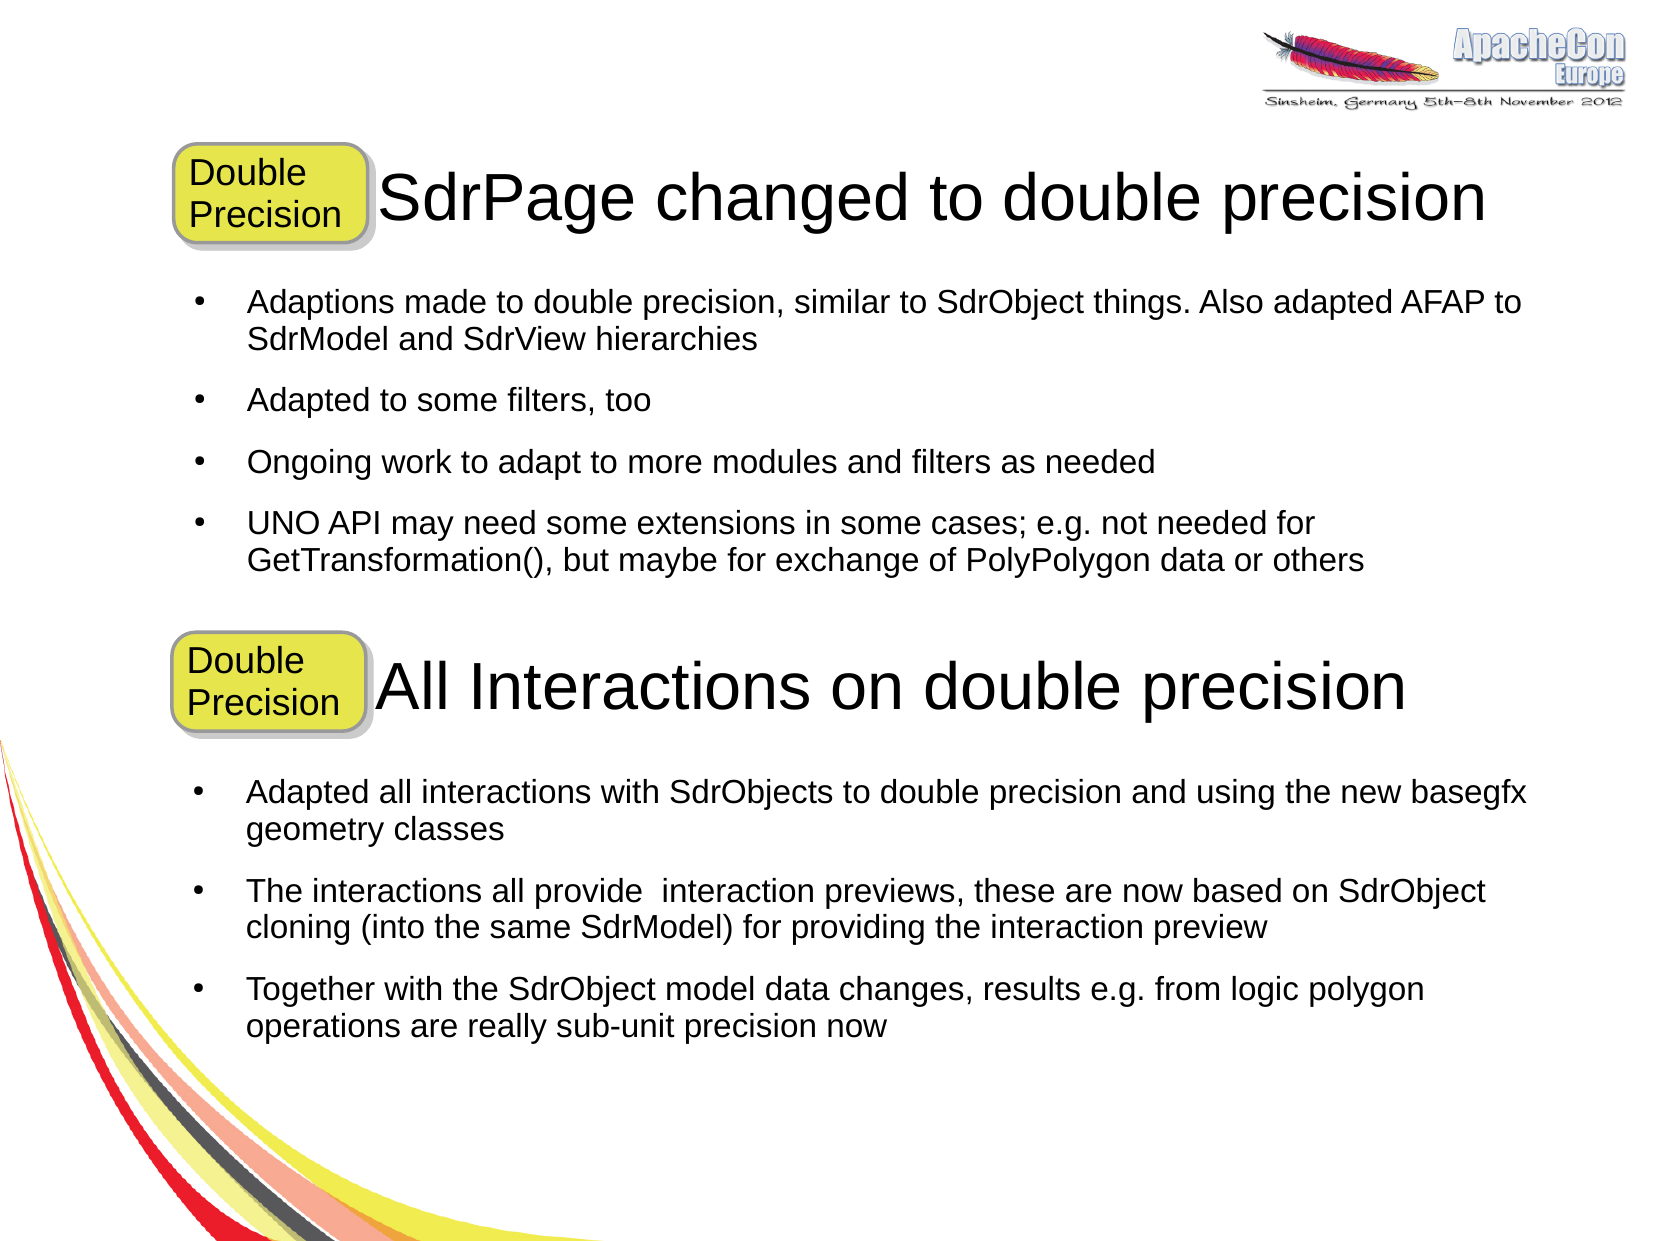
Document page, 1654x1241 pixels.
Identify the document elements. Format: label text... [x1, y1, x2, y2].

picture [0, 0, 1654, 1241]
list Adapted all interactions with SdrObjects to double precision and using the new basegfx geometry classes The interactions all provide interaction previews, these are now based on SdrObject cloning (into the same SdrModel) for providing the interaction preview Together with the SdrObject model data changes, results e.g. from logic polygon operations are really sub-unit precision now [175, 773, 1534, 1081]
text_box Double Precision [173, 143, 368, 243]
list Adaptions made to double precision, similar to SdrObject things. Also adapted AFAP to SdrModel and SdrView hierarchies Adapted to some filters, too Ongoing work to adapt to more modules and filters as needed UNO API may need some extensions in some cases; e.g. not needed for GetTransformation(), but maybe for exchange of PolyPolygon data or others [176, 283, 1535, 591]
title All Interactions on double precision [375, 637, 1528, 735]
text_box Double Precision [171, 632, 366, 732]
title SdrPage changed to double precision [377, 148, 1530, 247]
